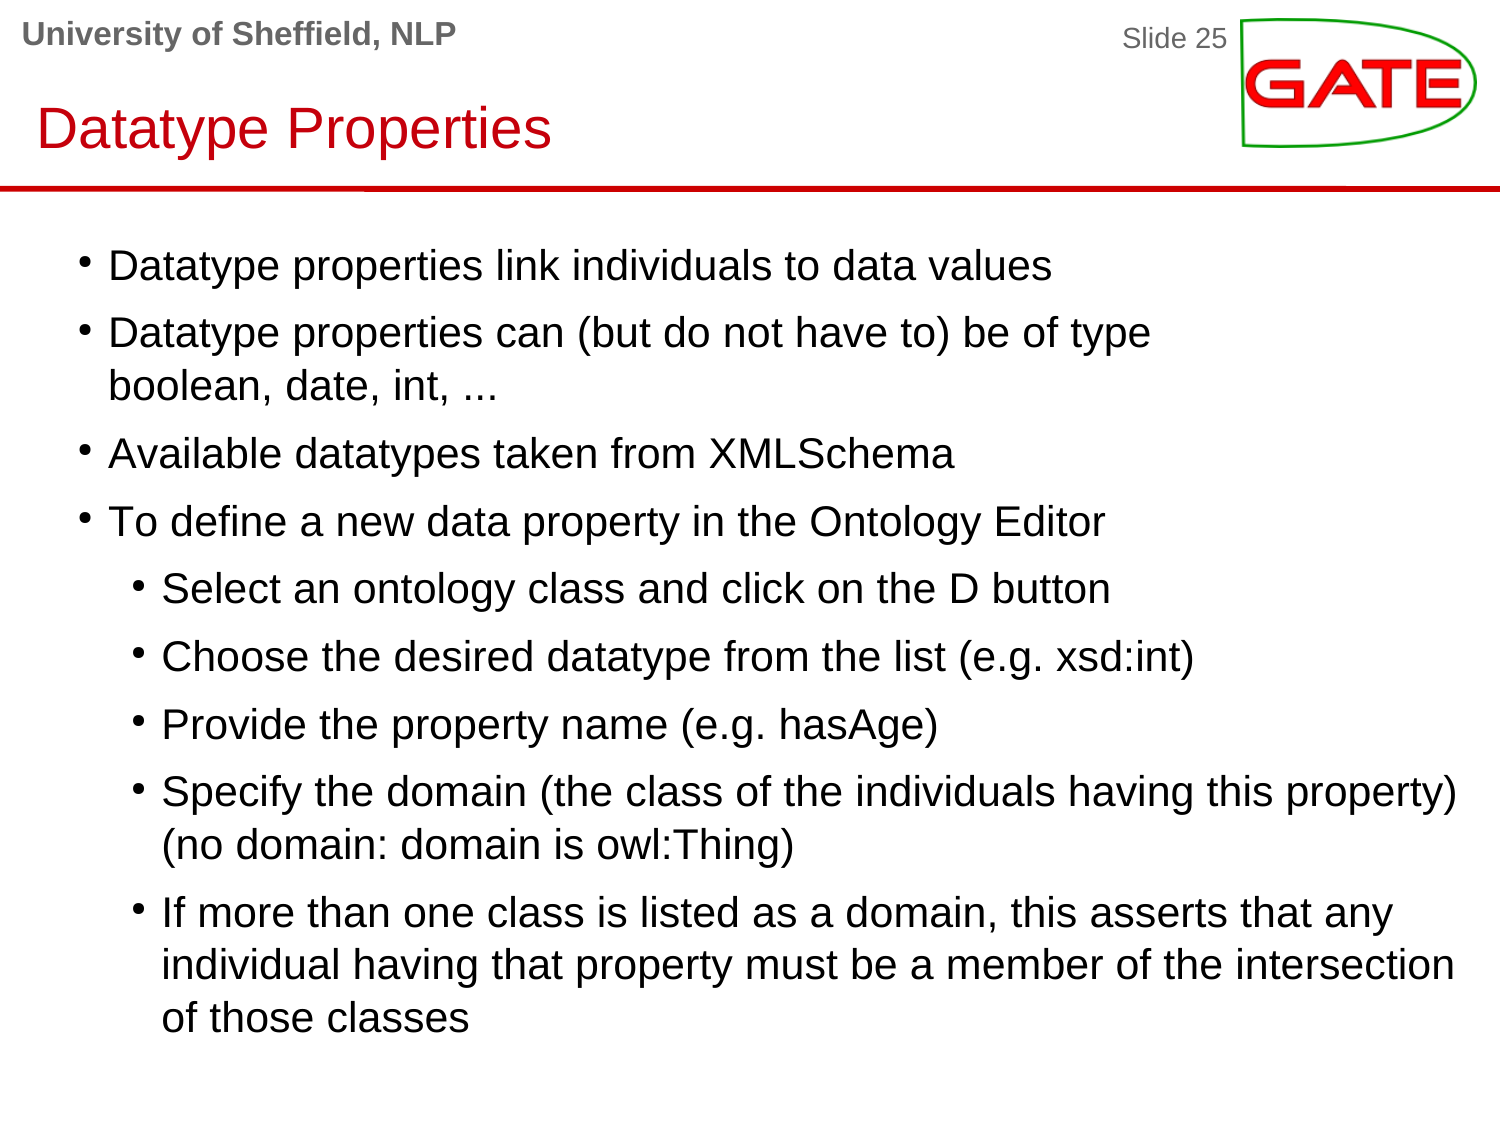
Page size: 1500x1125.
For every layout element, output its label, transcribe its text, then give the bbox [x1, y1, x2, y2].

picture [1240, 18, 1477, 148]
title Datatype Properties [36, 62, 1198, 197]
list Datatype properties link individuals to data values Datatype properties can (but do not have to) be of type boolean, date, int, ... Available datatypes taken from XMLSchema To define a new data property in the Ontology Editor Select an ontology class and click on the D button Choose the desired datatype from the list (e.g. xsd:int) Provide the property name (e.g. hasAge) Specify the domain (the class of the individuals having this property) (no domain: domain is owl:Thing) If more than one class is listed as a domain, this asserts that any individual having that property must be a member of the intersection of those classes [29, 236, 1477, 1093]
